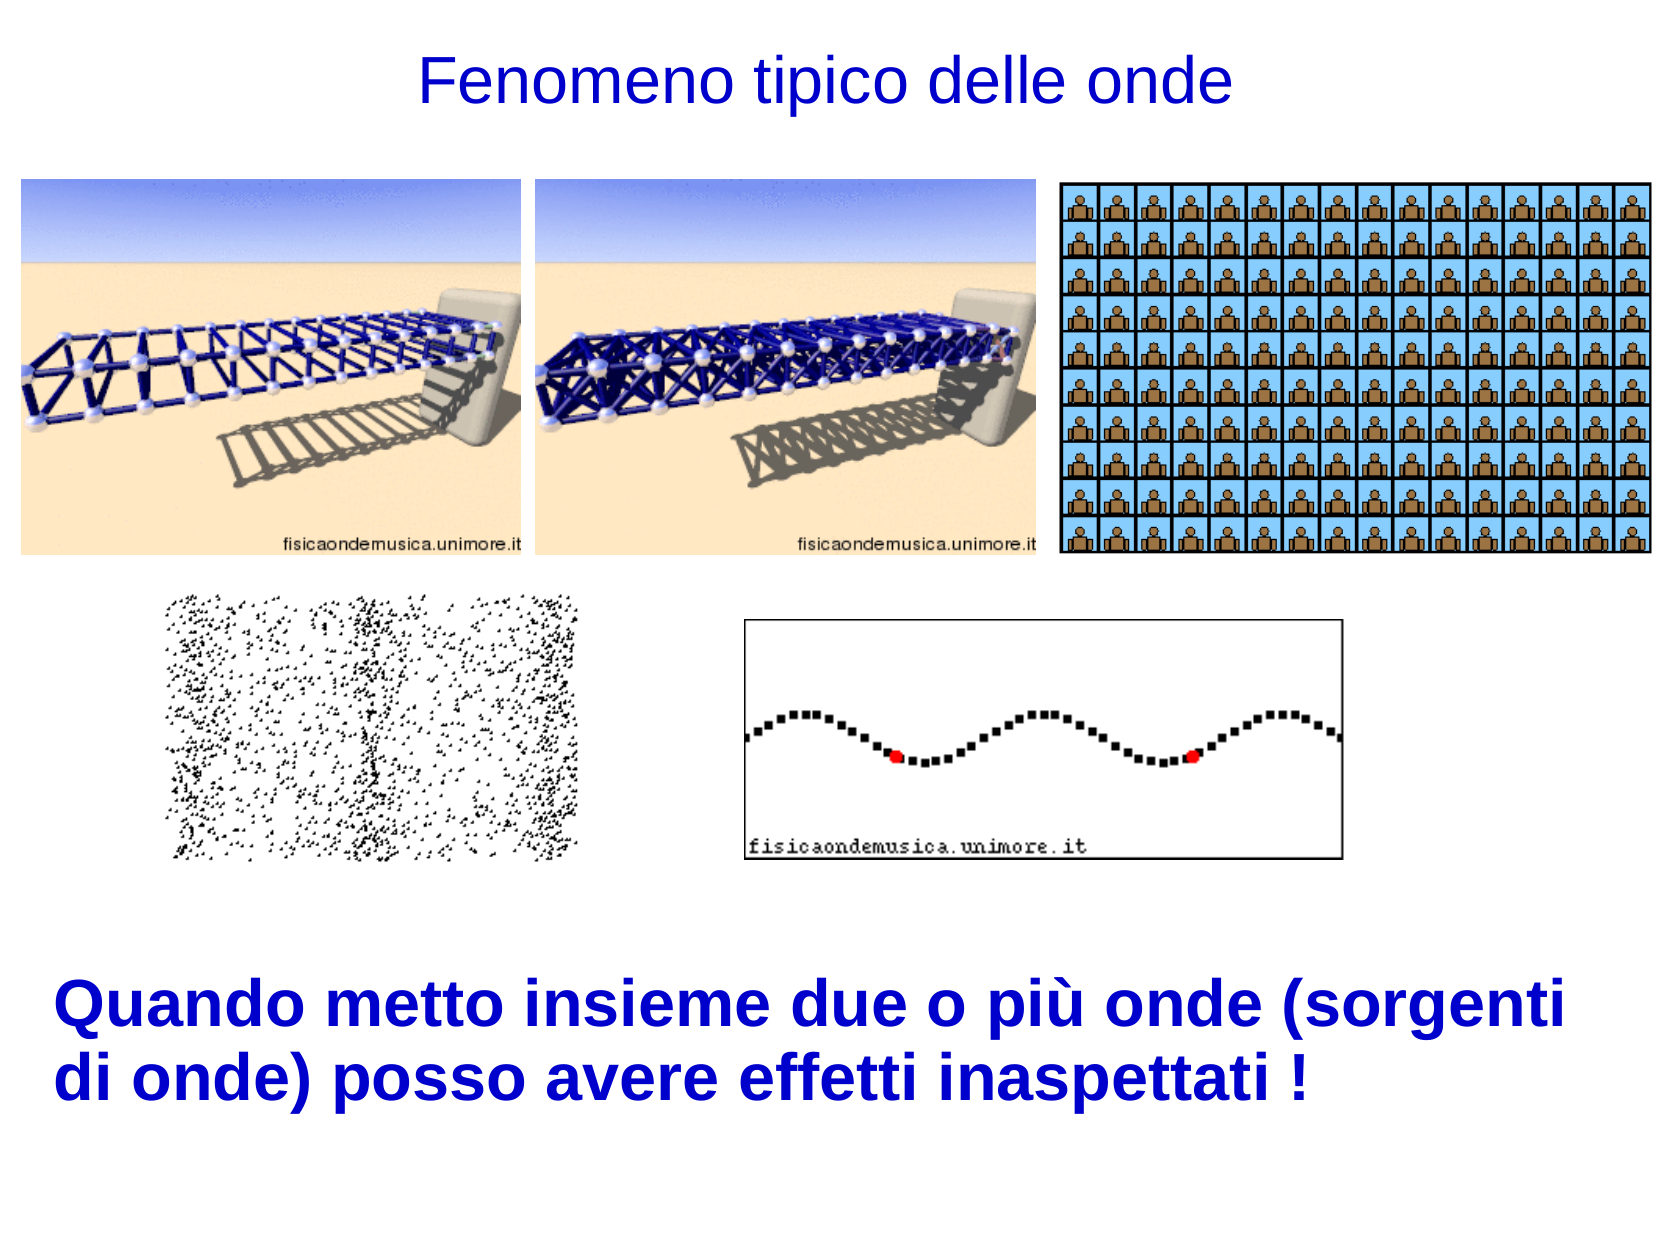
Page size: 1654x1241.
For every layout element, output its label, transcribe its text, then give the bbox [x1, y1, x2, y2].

text_box Quando metto insieme due o più onde (sorgenti di onde) posso avere effetti inaspettati ! [39, 958, 1615, 1126]
picture [744, 619, 1346, 860]
picture [21, 179, 521, 555]
picture [535, 179, 1036, 555]
text_box Fenomeno tipico delle onde [402, 35, 1252, 135]
picture [139, 590, 590, 868]
picture [1056, 180, 1654, 557]
